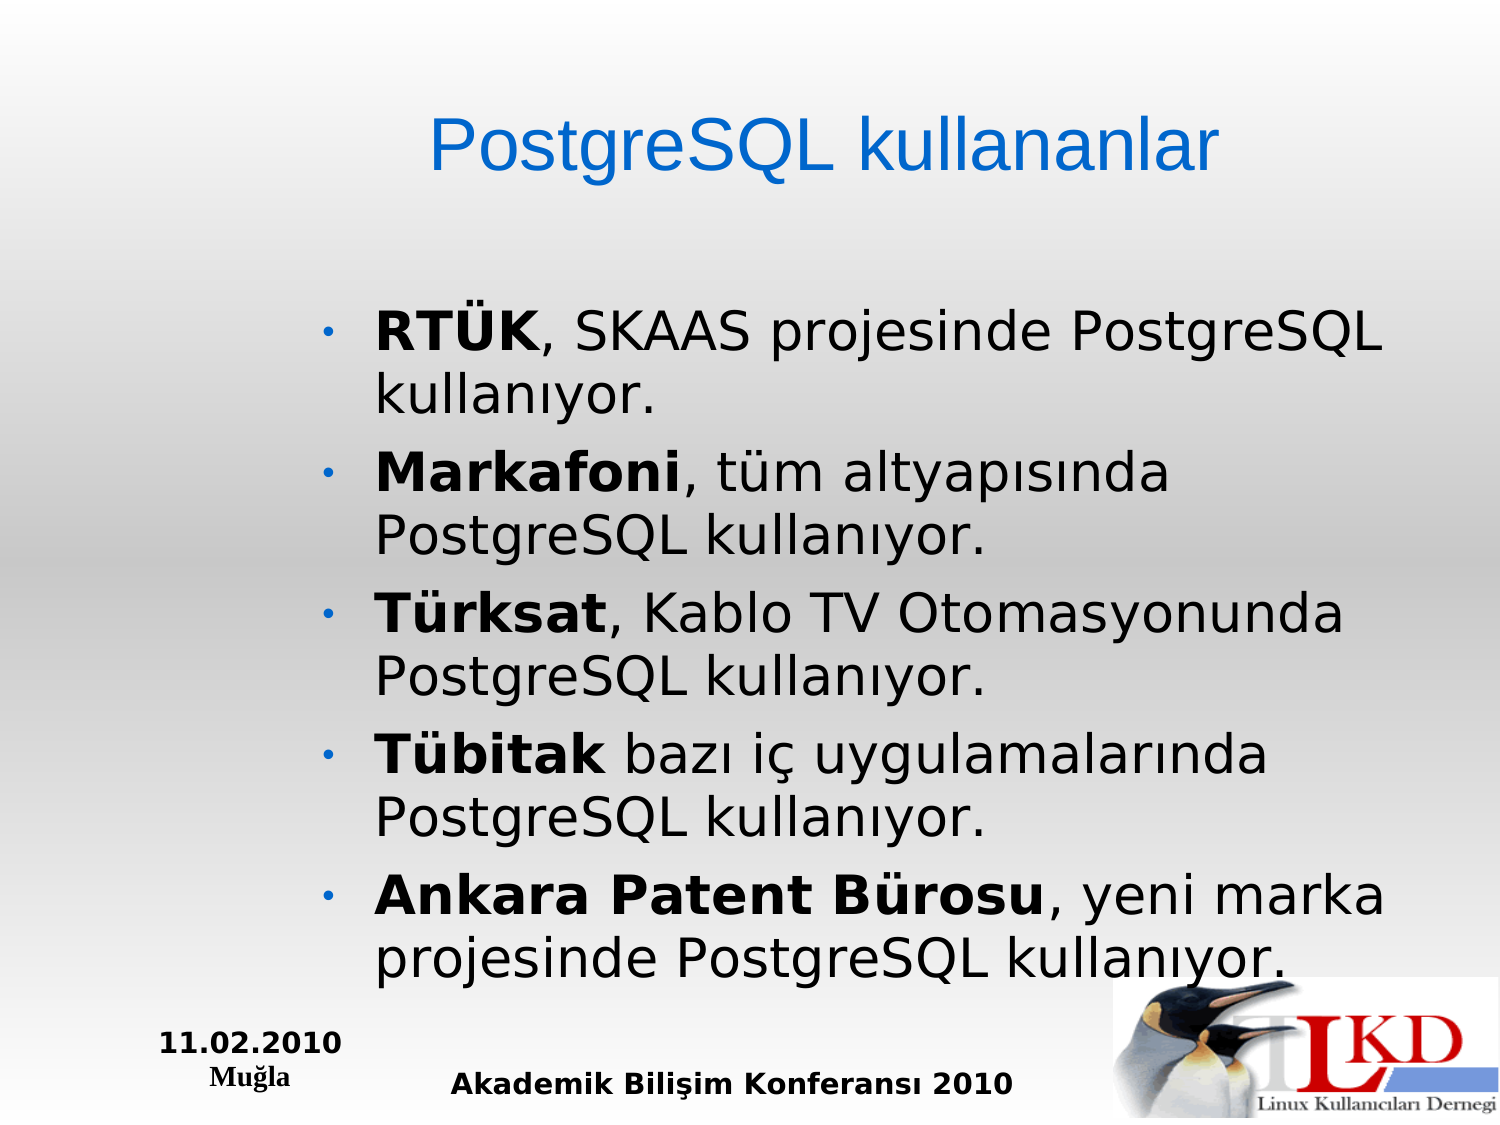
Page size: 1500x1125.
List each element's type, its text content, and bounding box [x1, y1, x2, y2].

list RTÜK, SKAAS projesinde PostgreSQL kullanıyor. Markafoni, tüm altyapısında PostgreSQL kullanıyor. Türksat, Kablo TV Otomasyonunda PostgreSQL kullanıyor. Tübitak bazı iç uygulamalarında PostgreSQL kullanıyor. Ankara Patent Bürosu, yeni marka projesinde PostgreSQL kullanıyor. [224, 299, 1425, 991]
picture [1113, 977, 1499, 1118]
title PostgreSQL kullananlar [224, 49, 1425, 238]
